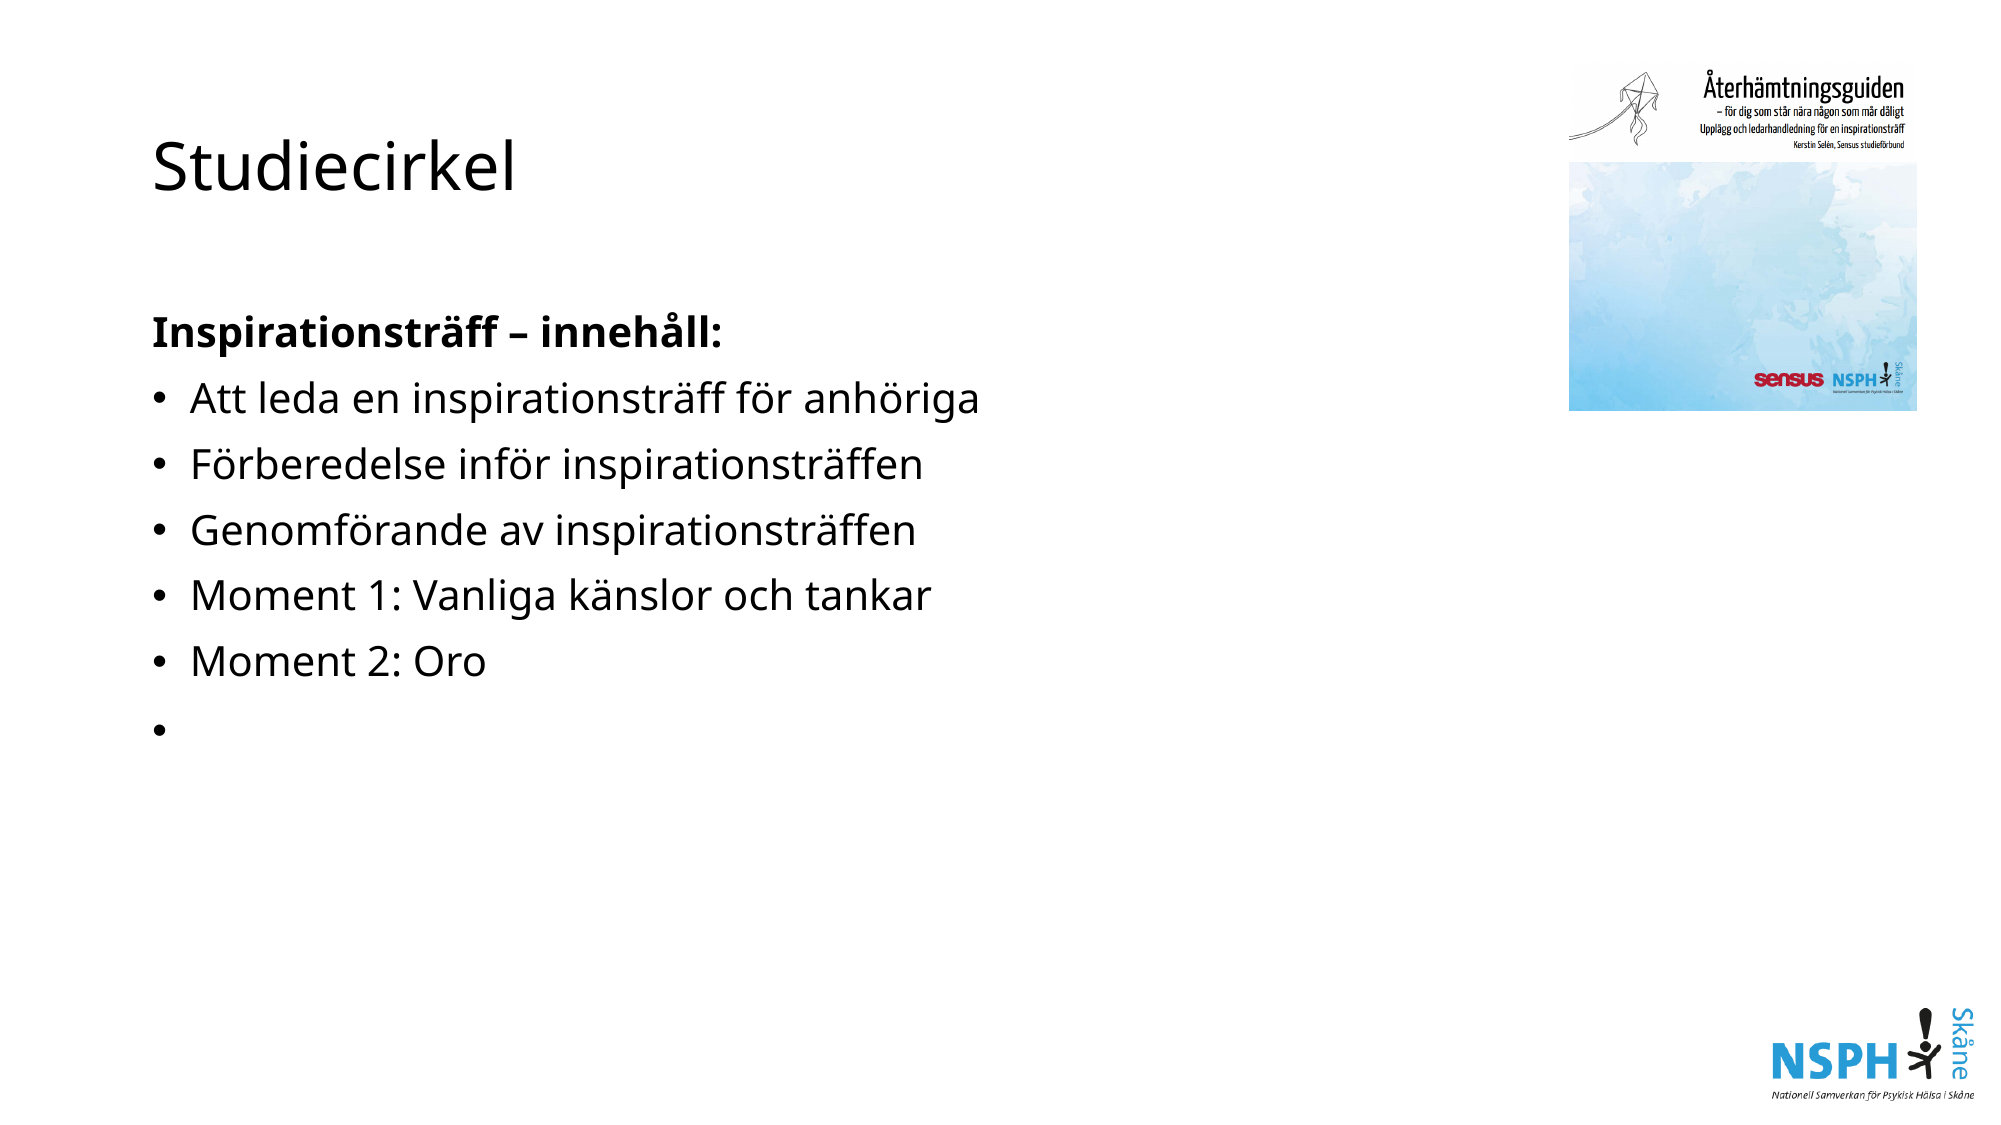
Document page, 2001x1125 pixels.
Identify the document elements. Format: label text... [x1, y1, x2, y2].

picture [1772, 1008, 1974, 1101]
list Inspirationsträff – innehåll: Att leda en inspirationsträff för anhöriga Förberedelse inför inspirationsträffen Genomförande av inspirationsträffen Moment 1: Vanliga känslor och tankar Moment 2: Oro [137, 303, 1817, 993]
title Studiecirkel [137, 59, 1569, 278]
picture [1569, 59, 1917, 411]
